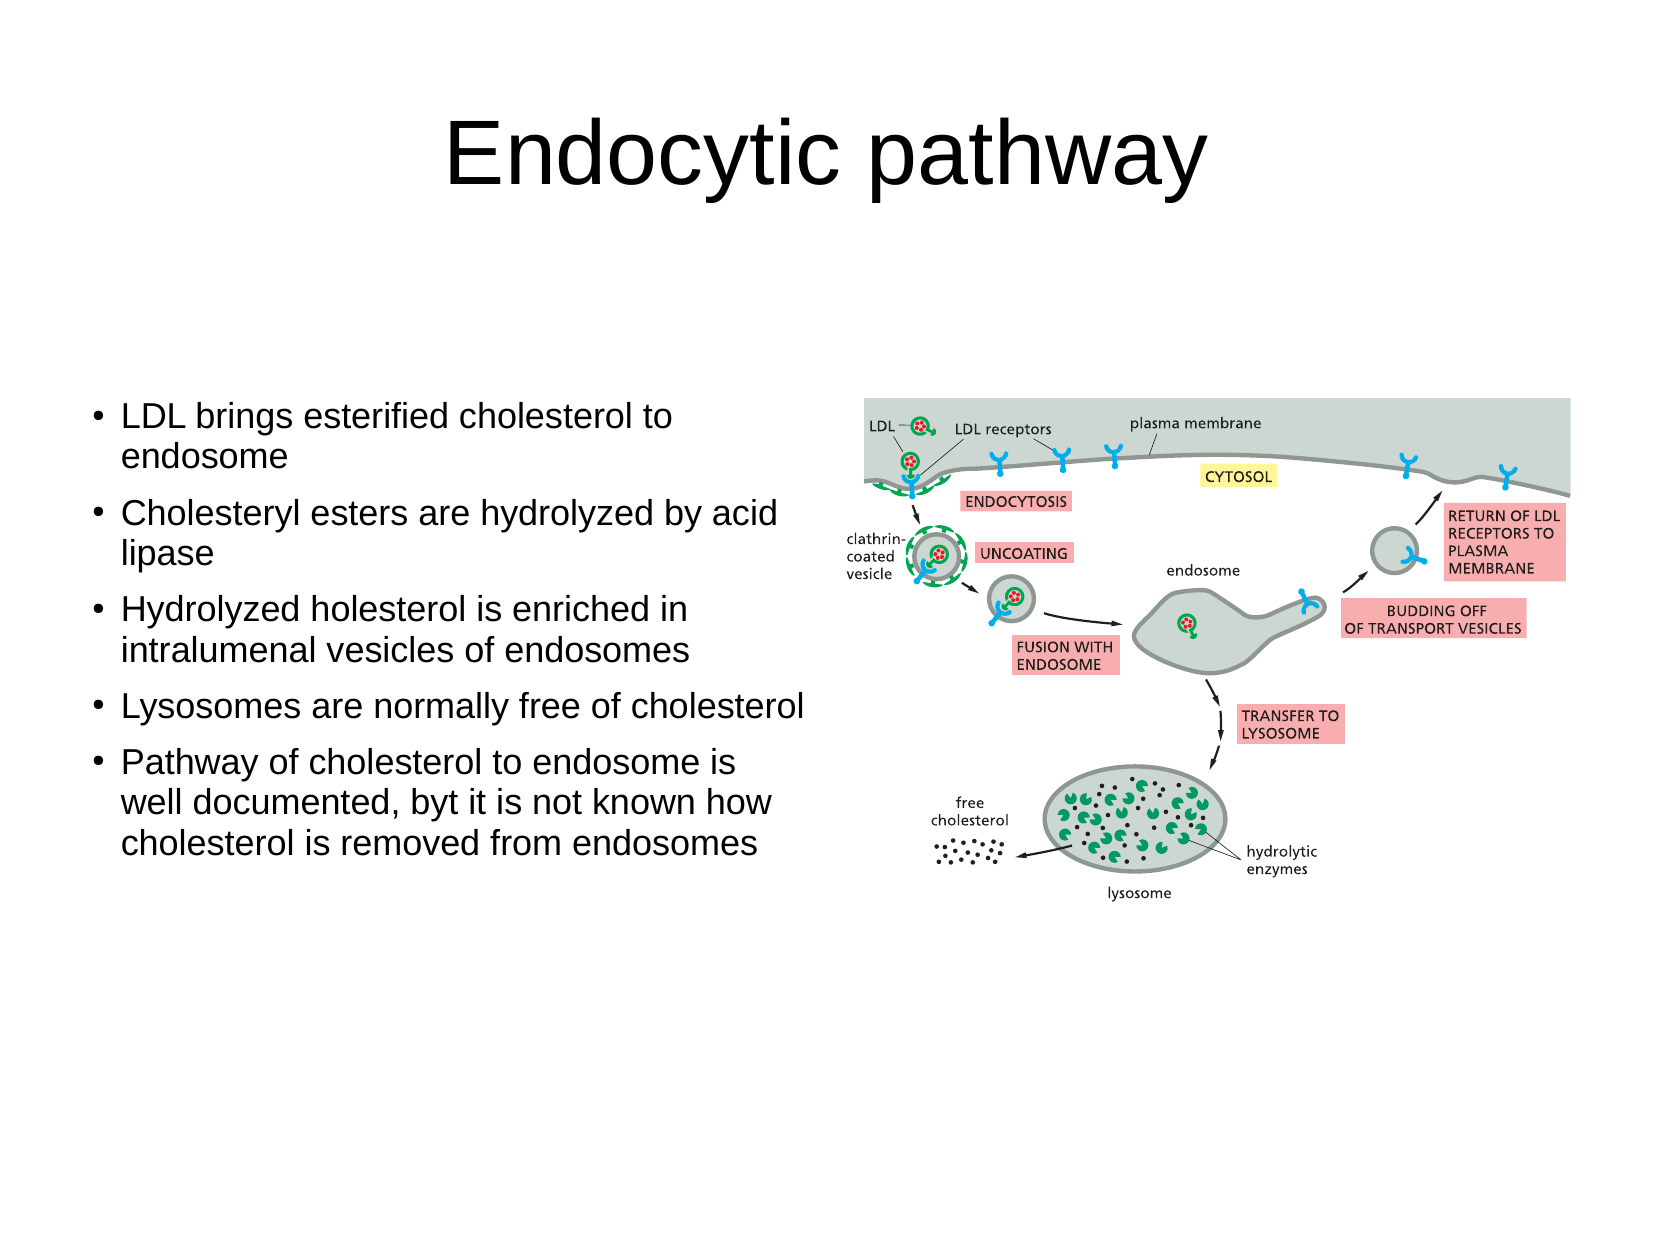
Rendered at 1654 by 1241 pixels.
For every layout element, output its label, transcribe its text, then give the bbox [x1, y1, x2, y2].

list LDL brings esterified cholesterol to endosome Cholesteryl esters are hydrolyzed by acid lipase Hydrolyzed holesterol is enriched in intralumenal vesicles of endosomes Lysosomes are normally free of cholesterol Pathway of cholesterol to endosome is well documented, byt it is not known how cholesterol is removed from endosomes [82, 396, 809, 904]
picture [845, 396, 1572, 904]
title Endocytic pathway [82, 49, 1571, 257]
